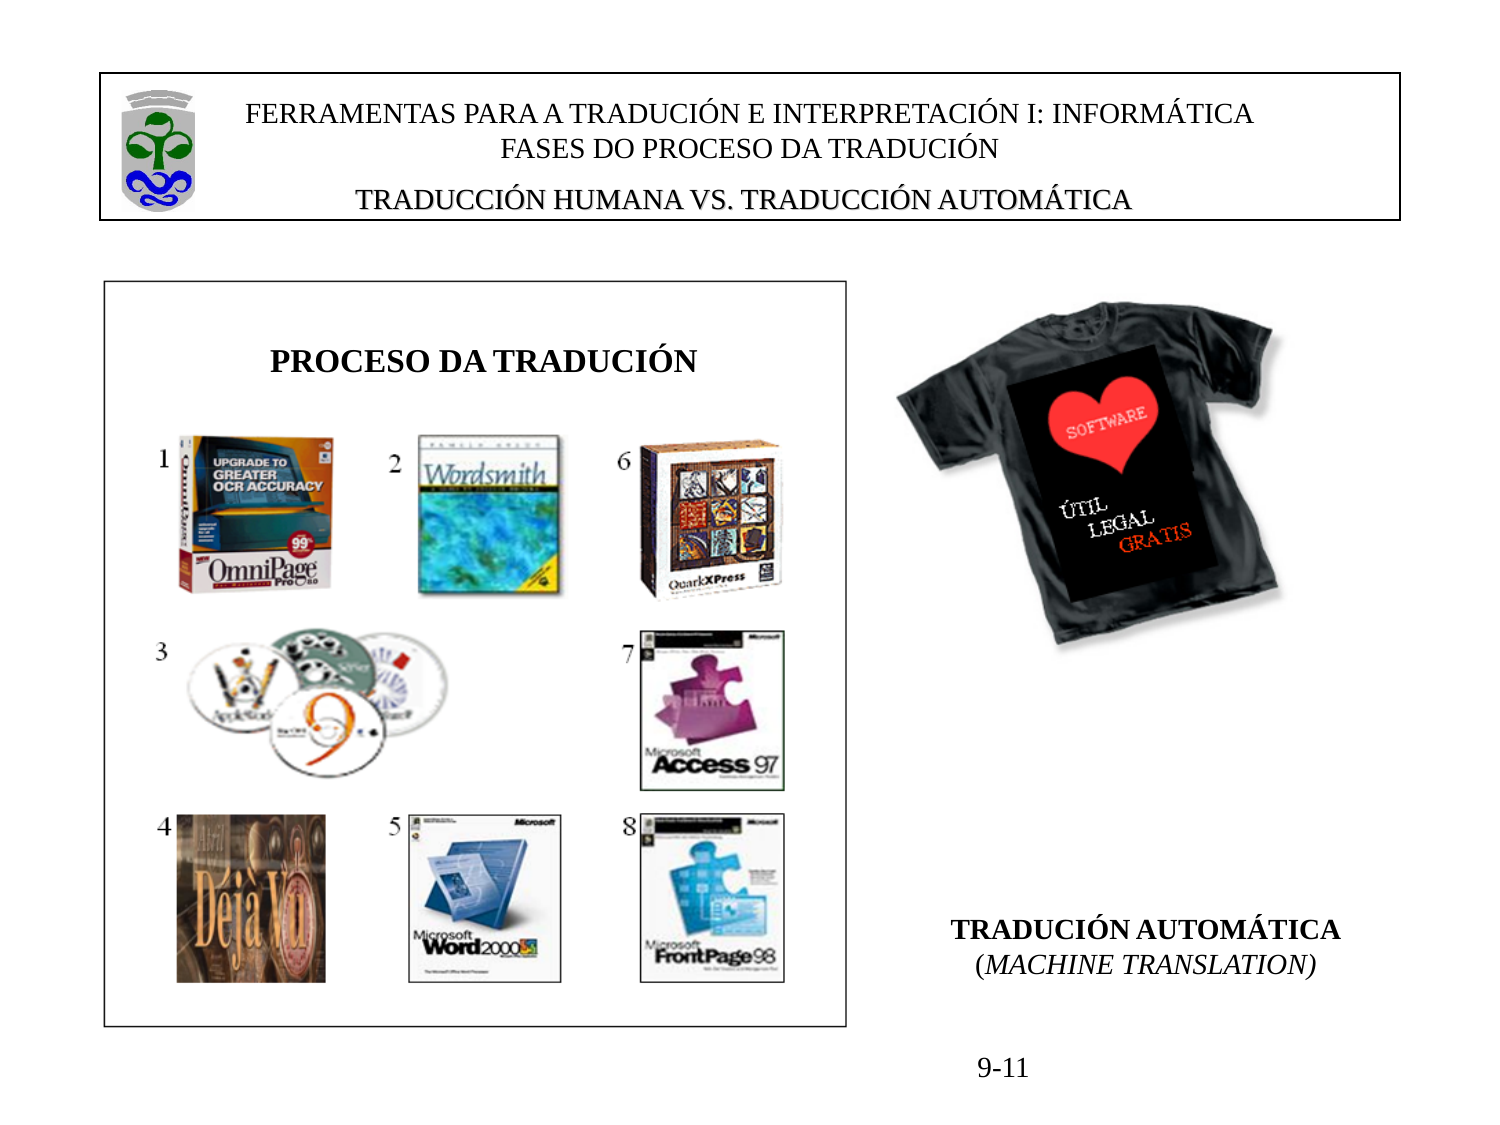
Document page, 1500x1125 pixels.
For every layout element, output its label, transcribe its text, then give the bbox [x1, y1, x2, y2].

text_box 9-11 [962, 1047, 1423, 1083]
text_box PROCESO DA TRADUCIÓN [206, 332, 762, 388]
text_box [65, 243, 1471, 1047]
text_box TRADUCIÓN AUTOMÁTICA (MACHINE TRANSLATION) [903, 902, 1389, 990]
text_box TRADUCCIÓN HUMANA VS. TRADUCCIÓN AUTOMÁTICA [147, 172, 1341, 223]
picture [76, 249, 1305, 1047]
